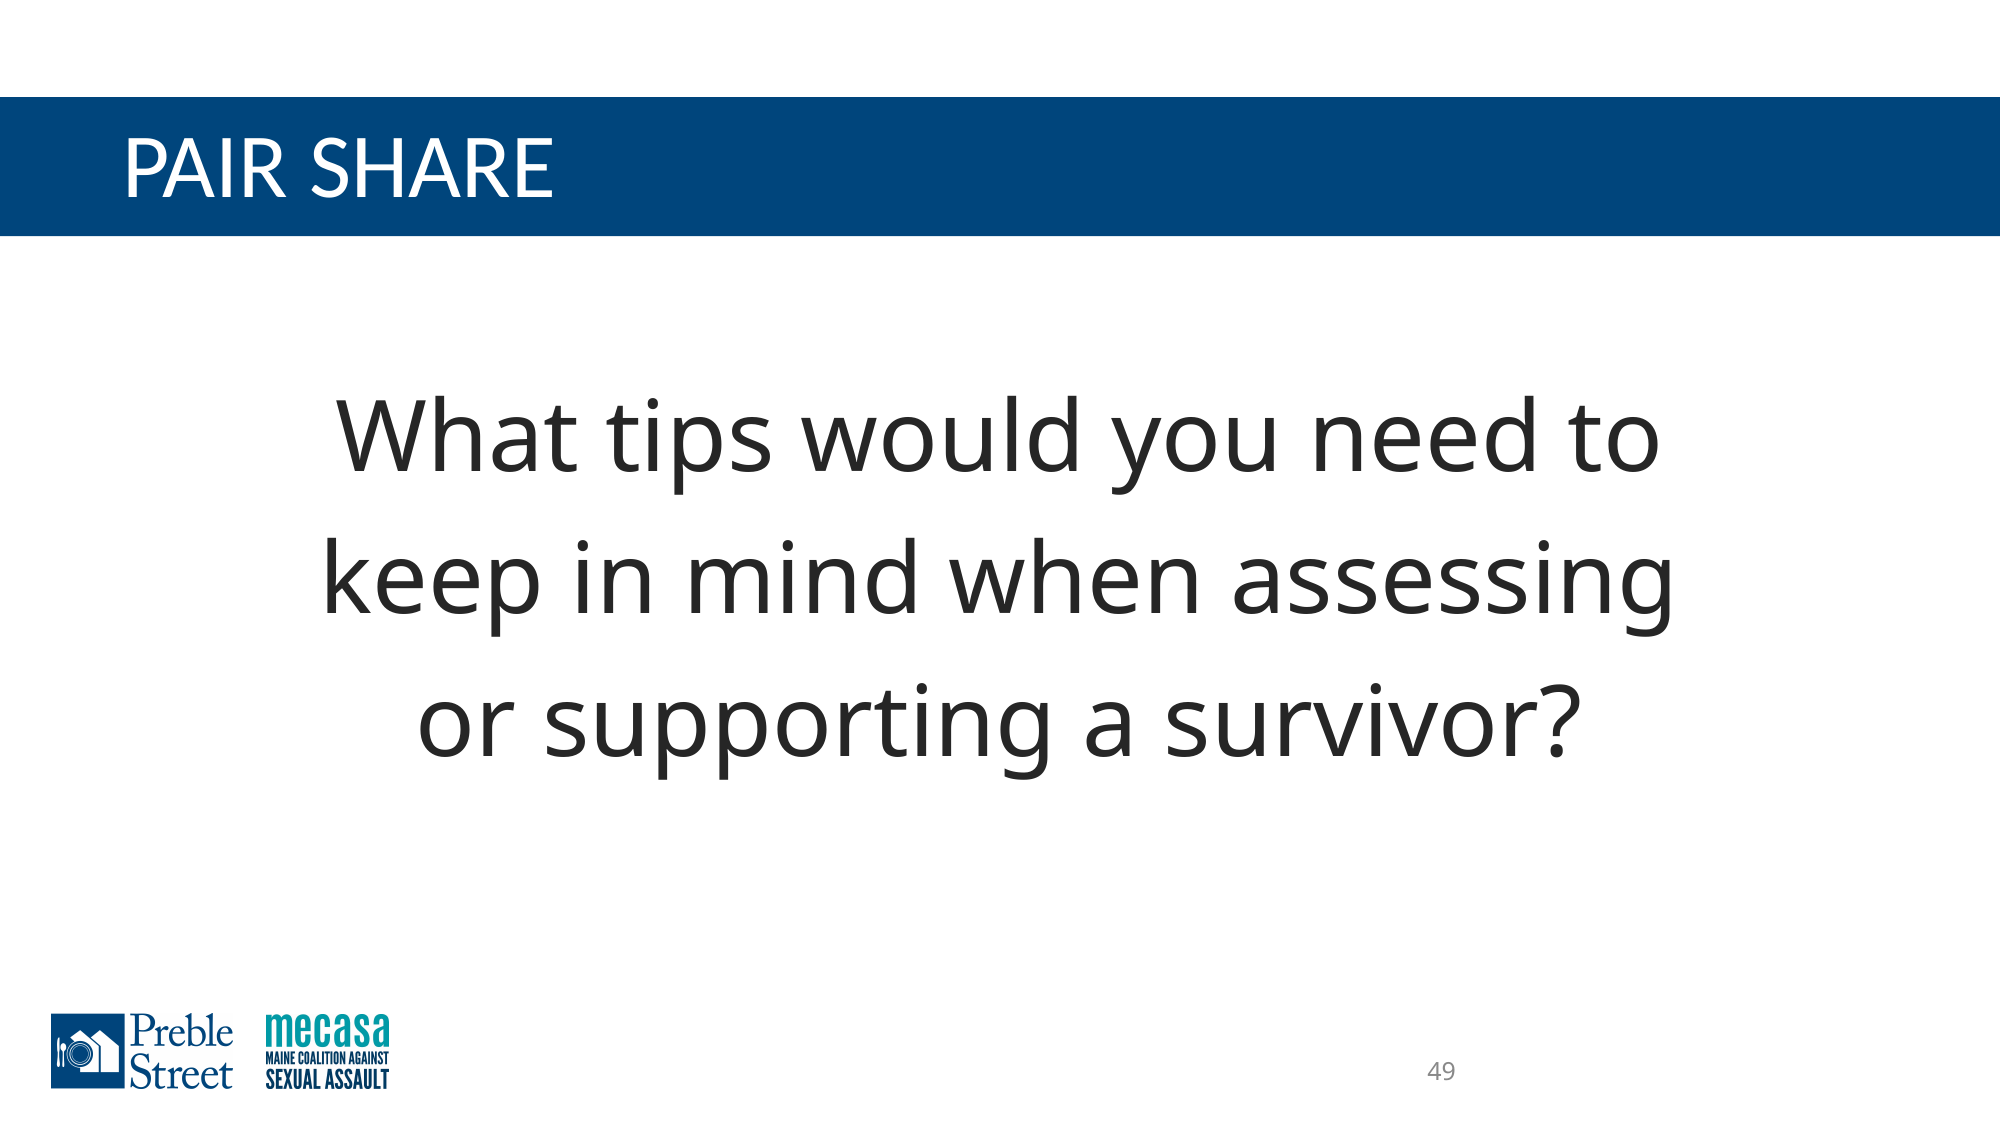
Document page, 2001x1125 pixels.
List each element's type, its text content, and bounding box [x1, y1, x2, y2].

text_box PAIR SHARE [107, 98, 703, 225]
text_box What tips would you need to keep in mind when assessing or supporting a survivor? [263, 301, 1737, 824]
slide_number 49 [1412, 1042, 1863, 1103]
